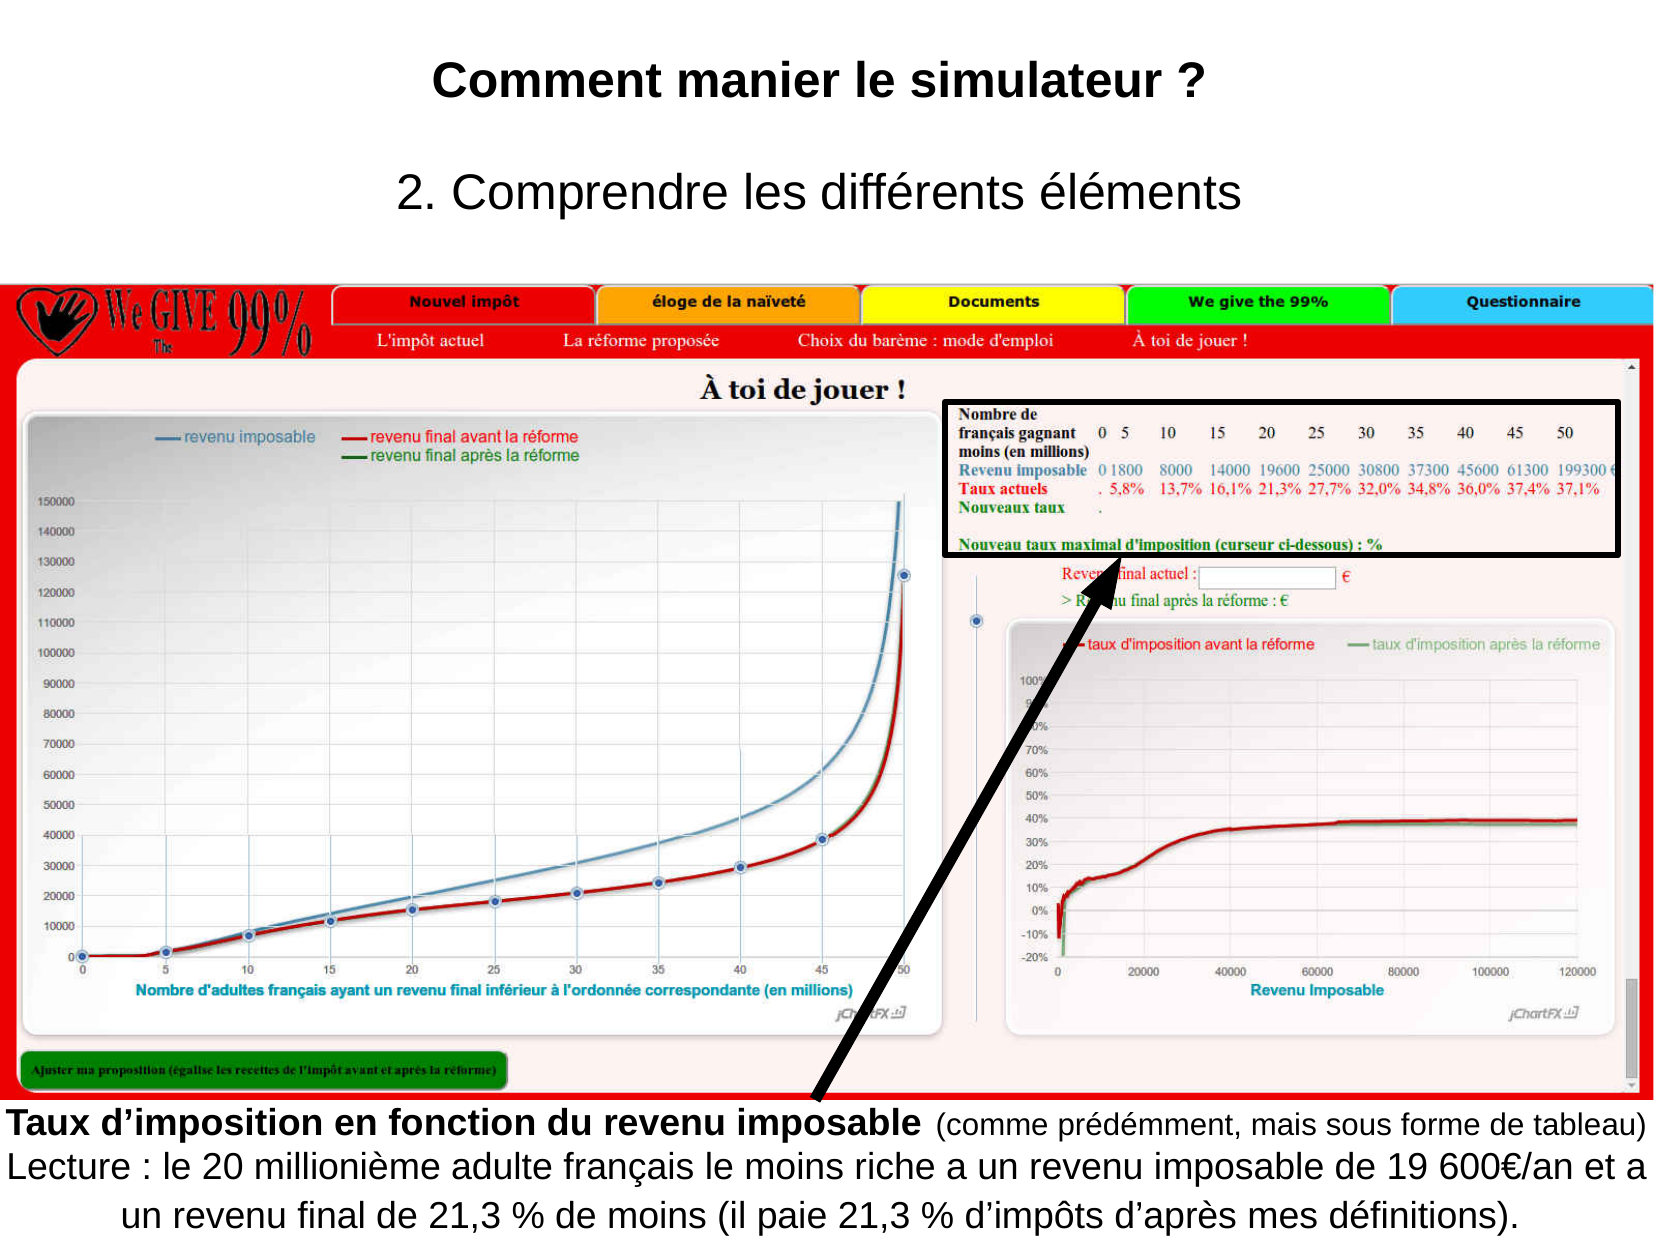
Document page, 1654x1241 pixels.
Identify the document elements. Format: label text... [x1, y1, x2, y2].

text_box Taux d’imposition en fonction du revenu imposable (comme prédémment, mais sous forme de tableau) Lecture : le 20 millionième adulte français le moins riche a un revenu imposable de 19 600€/an et a un revenu final de 21,3 % de moins (il paie 21,3 % d’impôts d’après mes définitions). [0, 1086, 1654, 1241]
picture [948, 405, 1615, 552]
text_box Comment manier le simulateur ? 2. Comprendre les différents éléments [315, 45, 1324, 229]
picture [0, 283, 1654, 1086]
